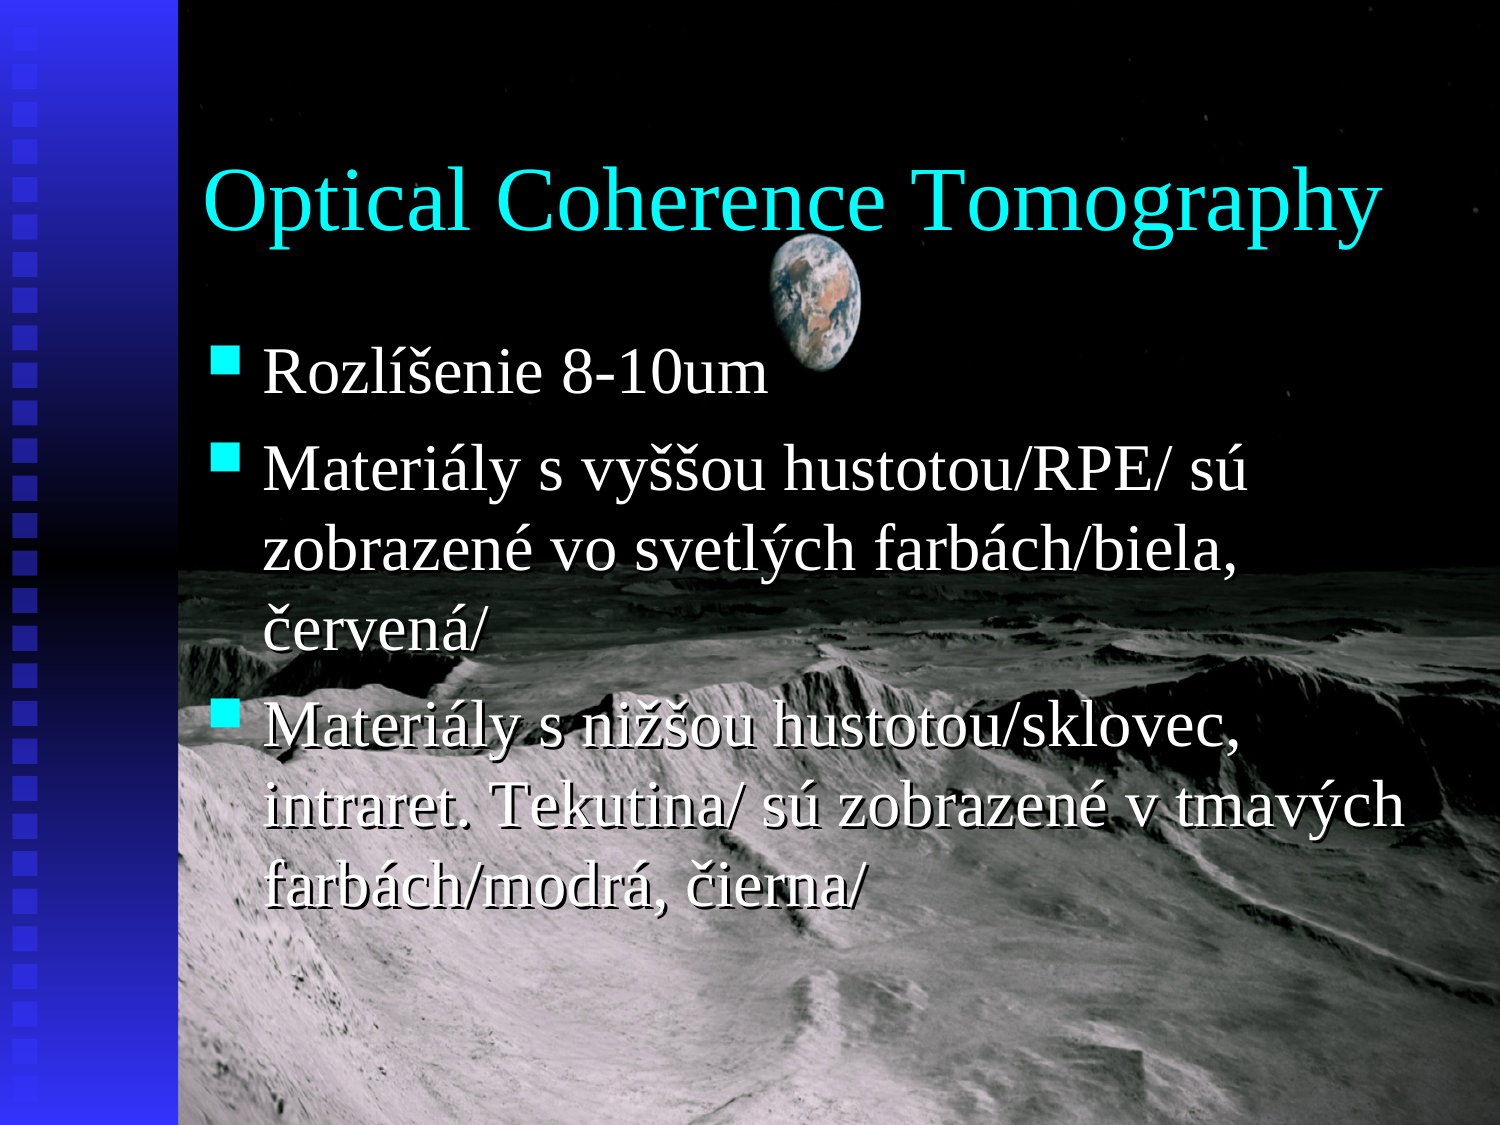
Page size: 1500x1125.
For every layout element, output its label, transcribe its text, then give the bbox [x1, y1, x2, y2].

picture [0, 0, 1500, 1125]
title Optical Coherence Tomography [187, 99, 1463, 288]
list Rozlíšenie 8-10um Materiály s vyššou hustotou/RPE/ sú zobrazené vo svetlých farbách/biela, červená/ Materiály s nižšou hustotou/sklovec, intraret. Tekutina/ sú zobrazené v tmavých farbách/modrá, čierna/ [191, 319, 1467, 995]
